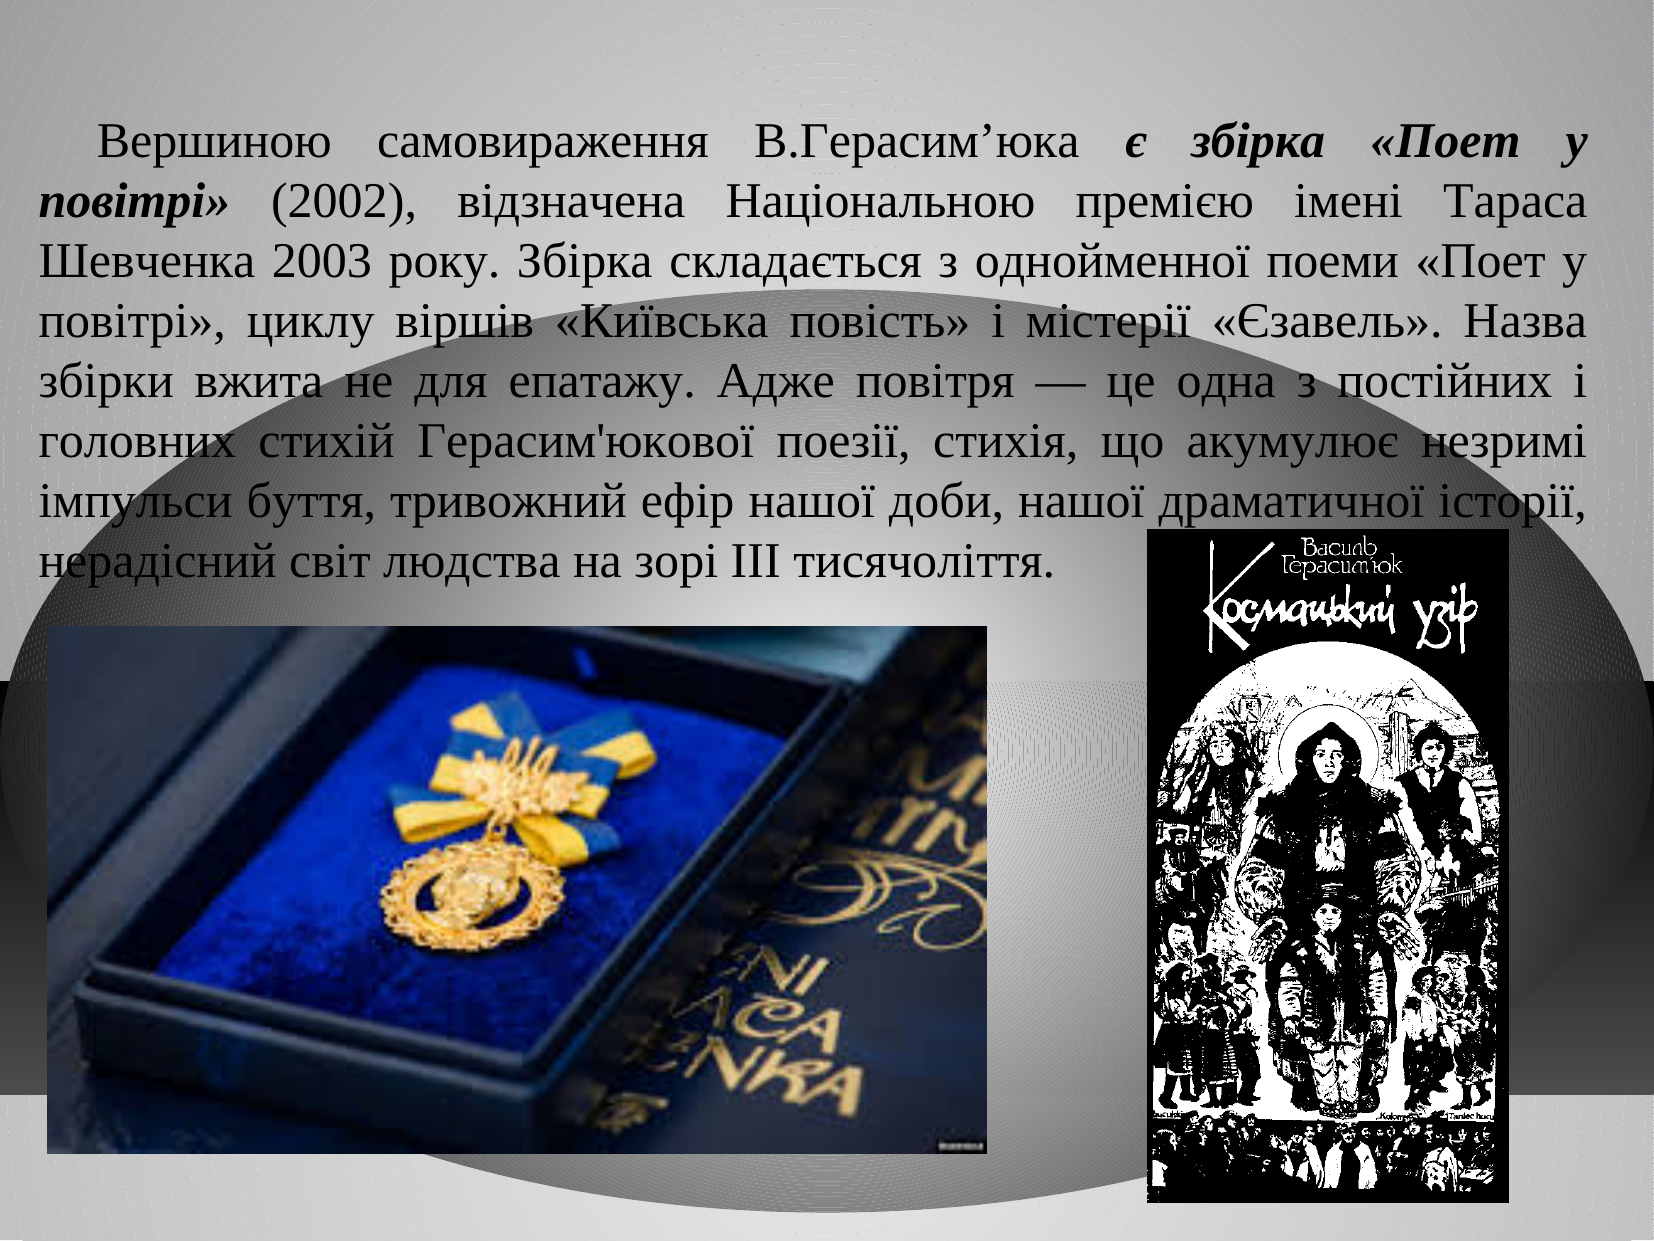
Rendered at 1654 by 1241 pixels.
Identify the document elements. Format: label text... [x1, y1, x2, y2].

text_box Вершиною самовираження В.Герасим’юка є збірка «Поет у повітрі» (2002), відзначена Національною премією імені Тараса Шевченка 2003 року. Збірка складається з однойменної поеми «Поет у повітрі», циклу віршів «Київська повість» і містерії «Єзавель». Назва збірки вжита не для епатажу. Адже повітря — це одна з постійних і головних стихій Герасим'юкової поезії, стихія, що акумулює незримі імпульси буття, тривожний ефір нашої доби, нашої драматичної історії, нерадісний світ людства на зорі ІІІ тисячоліття. [23, 100, 1607, 606]
picture [47, 626, 987, 1154]
picture [1147, 529, 1509, 1203]
